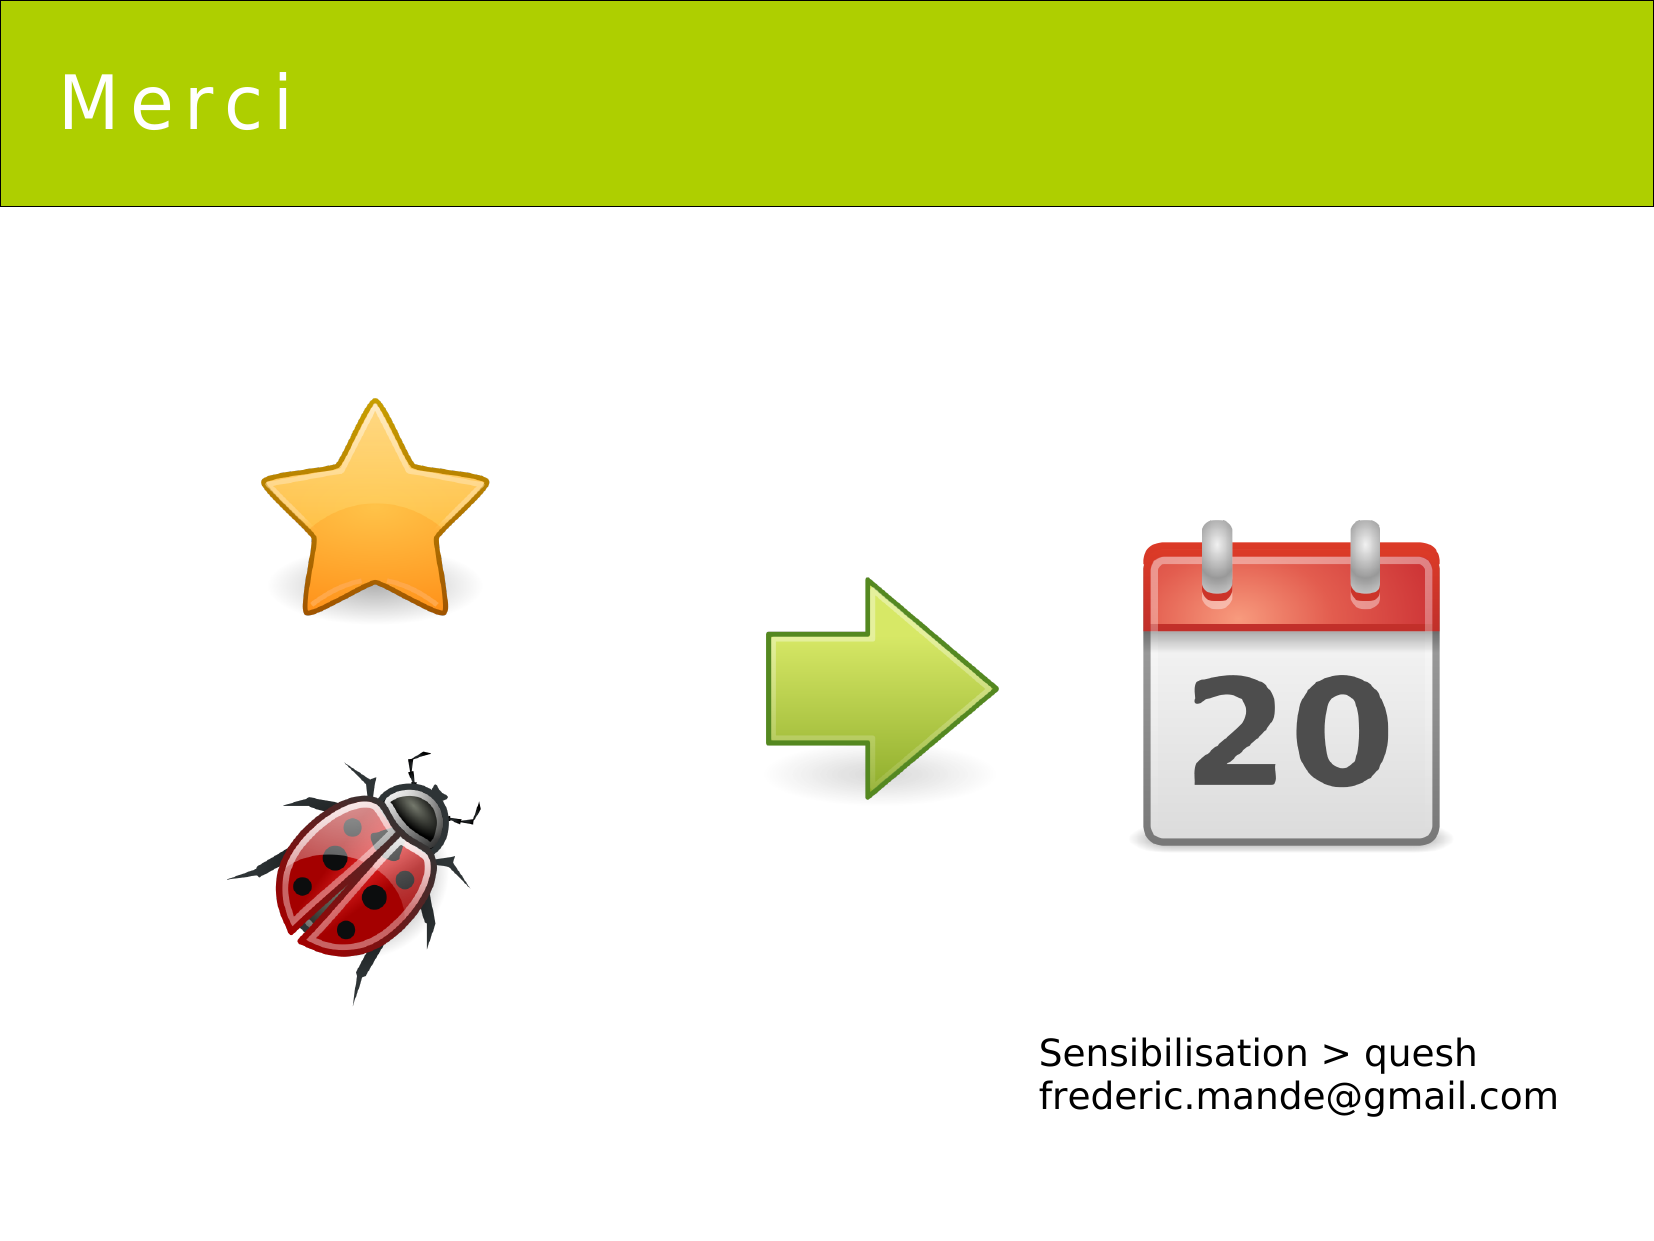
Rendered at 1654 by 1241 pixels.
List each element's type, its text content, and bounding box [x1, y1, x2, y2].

title Merci [59, 36, 1595, 171]
text_box Sensibilisation > quesh frederic.mande@gmail.com [1024, 1023, 1575, 1141]
picture [0, 207, 1654, 1241]
